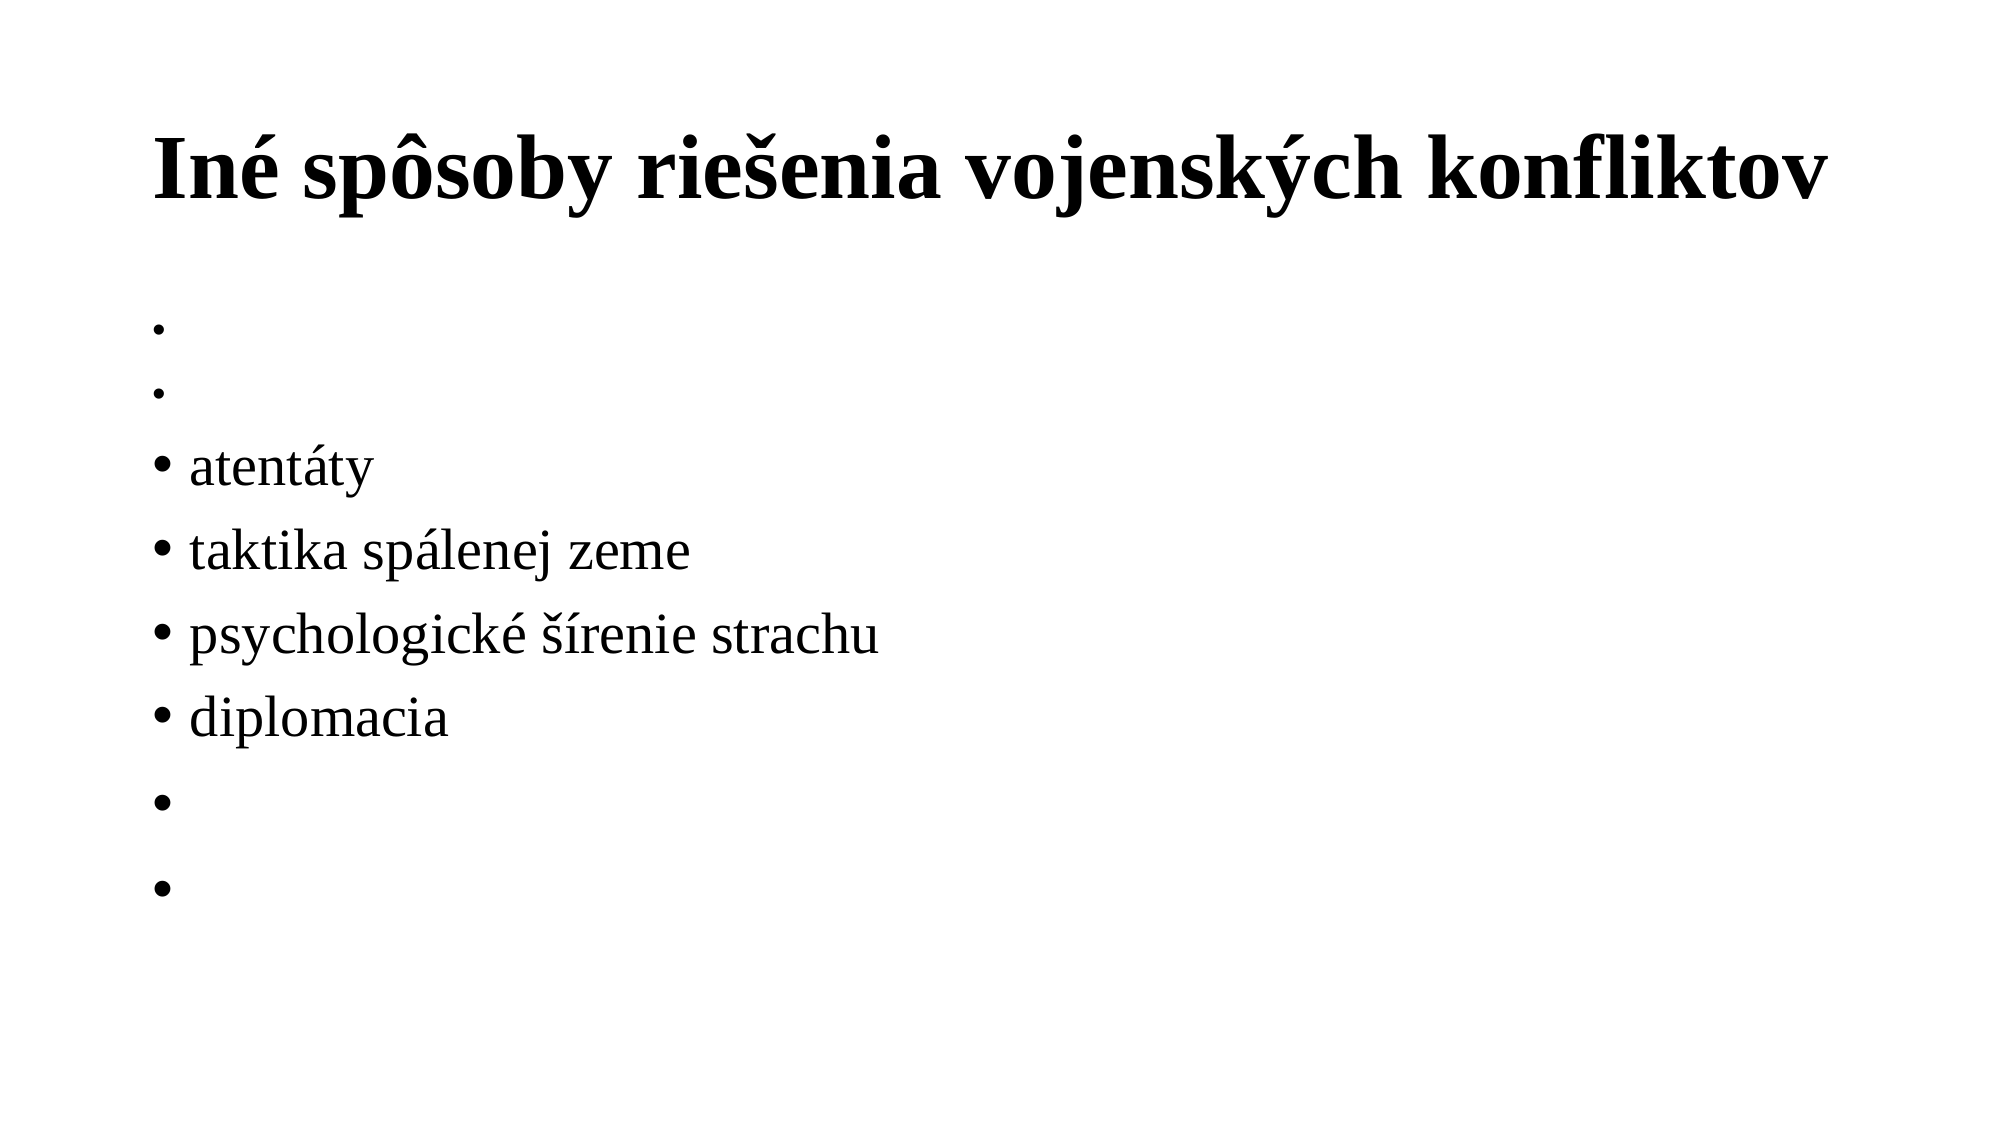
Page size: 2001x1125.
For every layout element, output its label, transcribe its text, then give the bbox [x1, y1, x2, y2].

title Iné spôsoby riešenia vojenských konfliktov [137, 59, 1863, 278]
list atentáty taktika spálenej zeme psychologické šírenie strachu diplomacia [137, 299, 1863, 1014]
